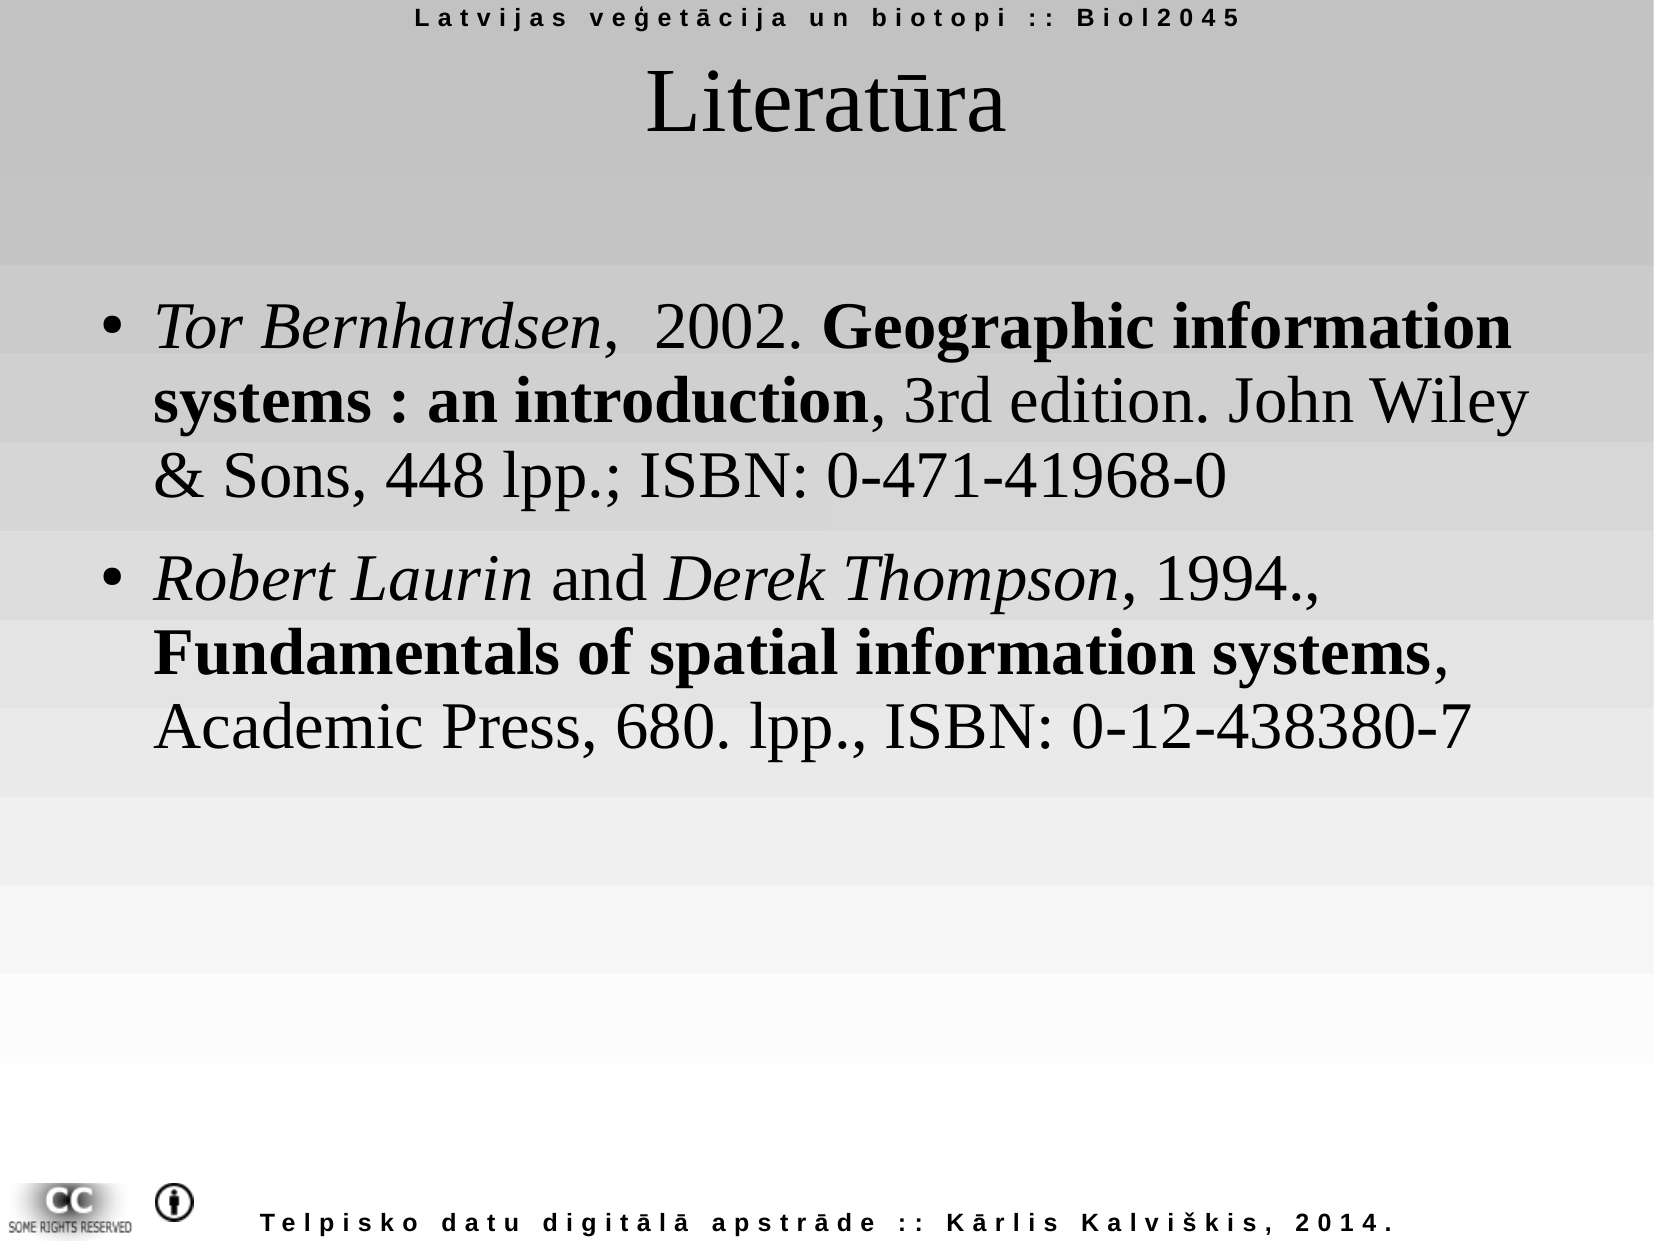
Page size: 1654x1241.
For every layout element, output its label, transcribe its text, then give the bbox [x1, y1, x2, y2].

picture [0, 0, 1654, 1241]
title Literatūra [29, 49, 1625, 296]
list Tor Bernhardsen, 2002. Geographic information systems : an introduction, 3rd edition. John Wiley & Sons, 448 lpp.; ISBN: 0-471-41968-0 Robert Laurin and Derek Thompson, 1994., Fundamentals of spatial information systems, Academic Press, 680. lpp., ISBN: 0-12-438380-7 [82, 289, 1571, 1113]
